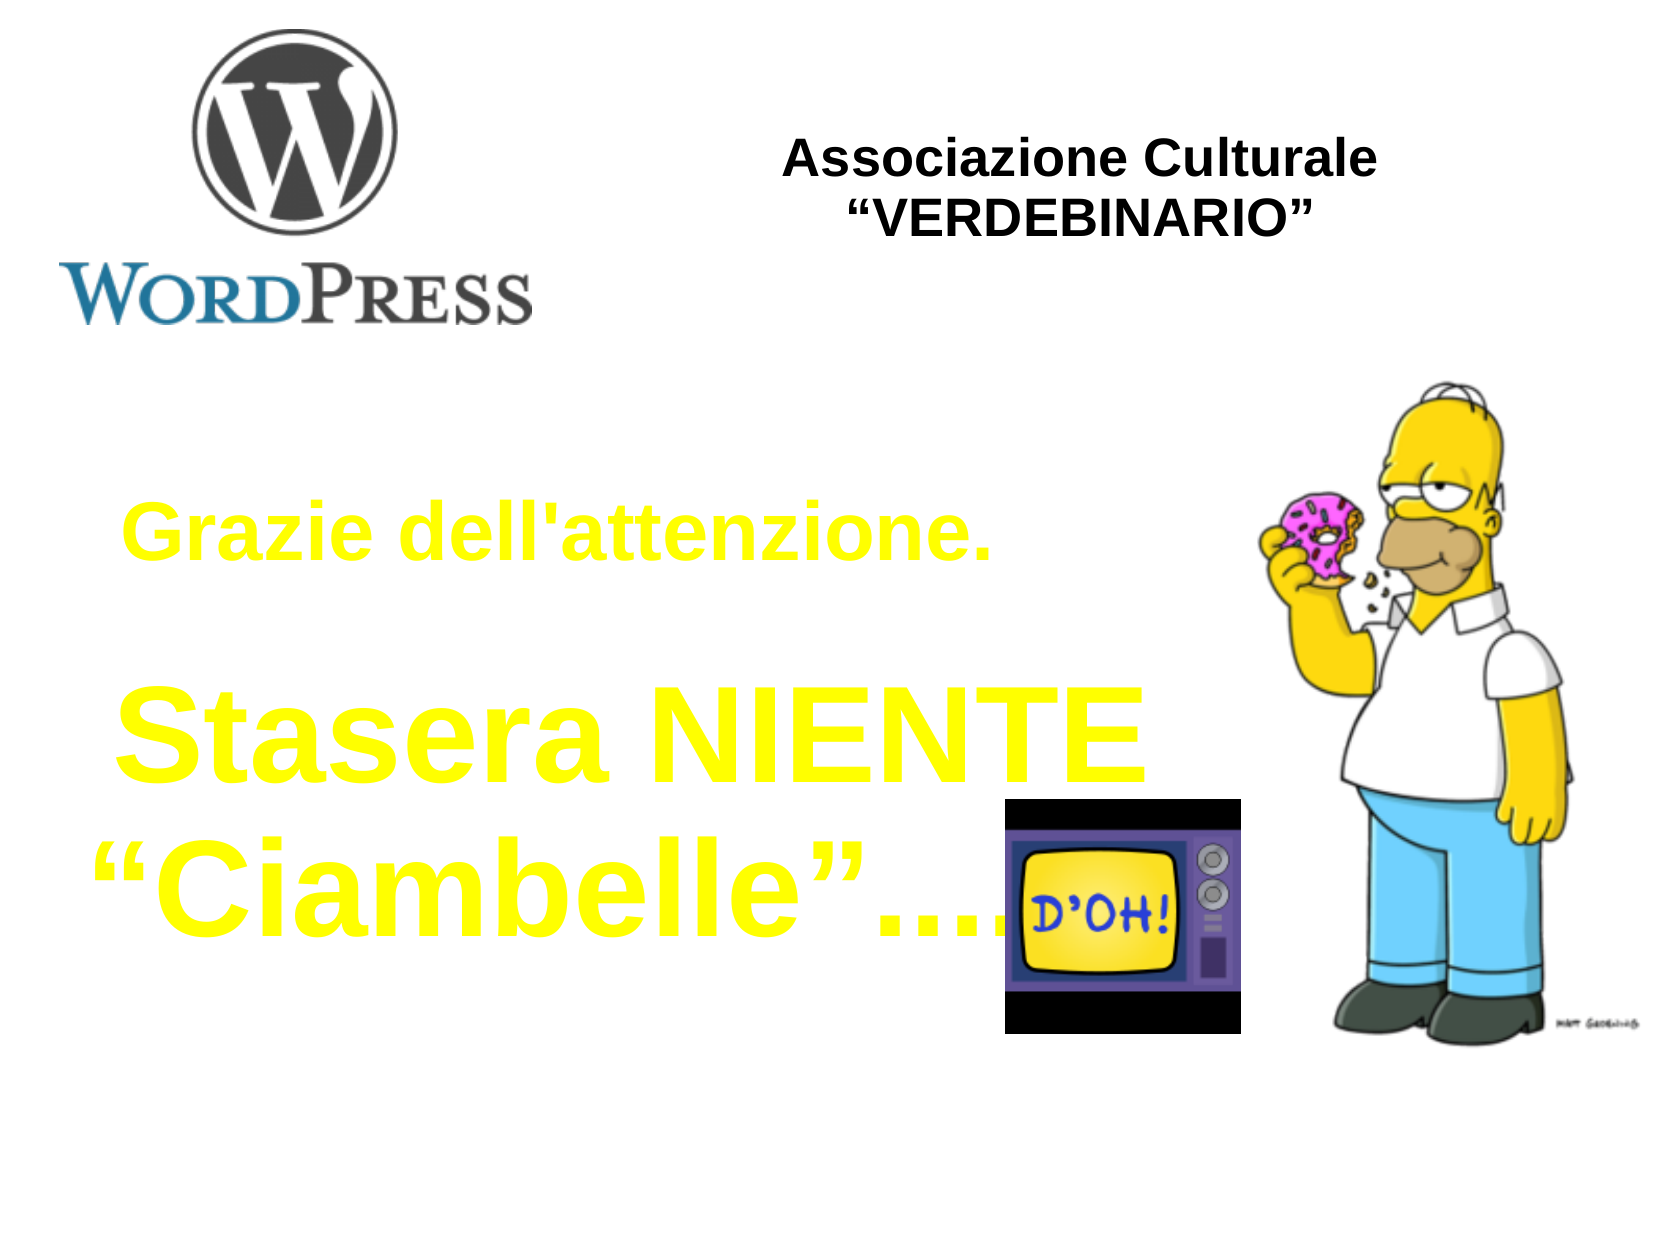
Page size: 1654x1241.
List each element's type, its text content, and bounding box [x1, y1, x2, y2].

text_box Stasera NIENTE “Ciambelle”........ [82, 649, 1182, 975]
subtitle Grazie dell'attenzione. [82, 472, 1034, 591]
title Associazione Culturale “VERDEBINARIO” [590, 50, 1571, 325]
picture [59, 29, 532, 325]
picture [1005, 367, 1654, 1063]
